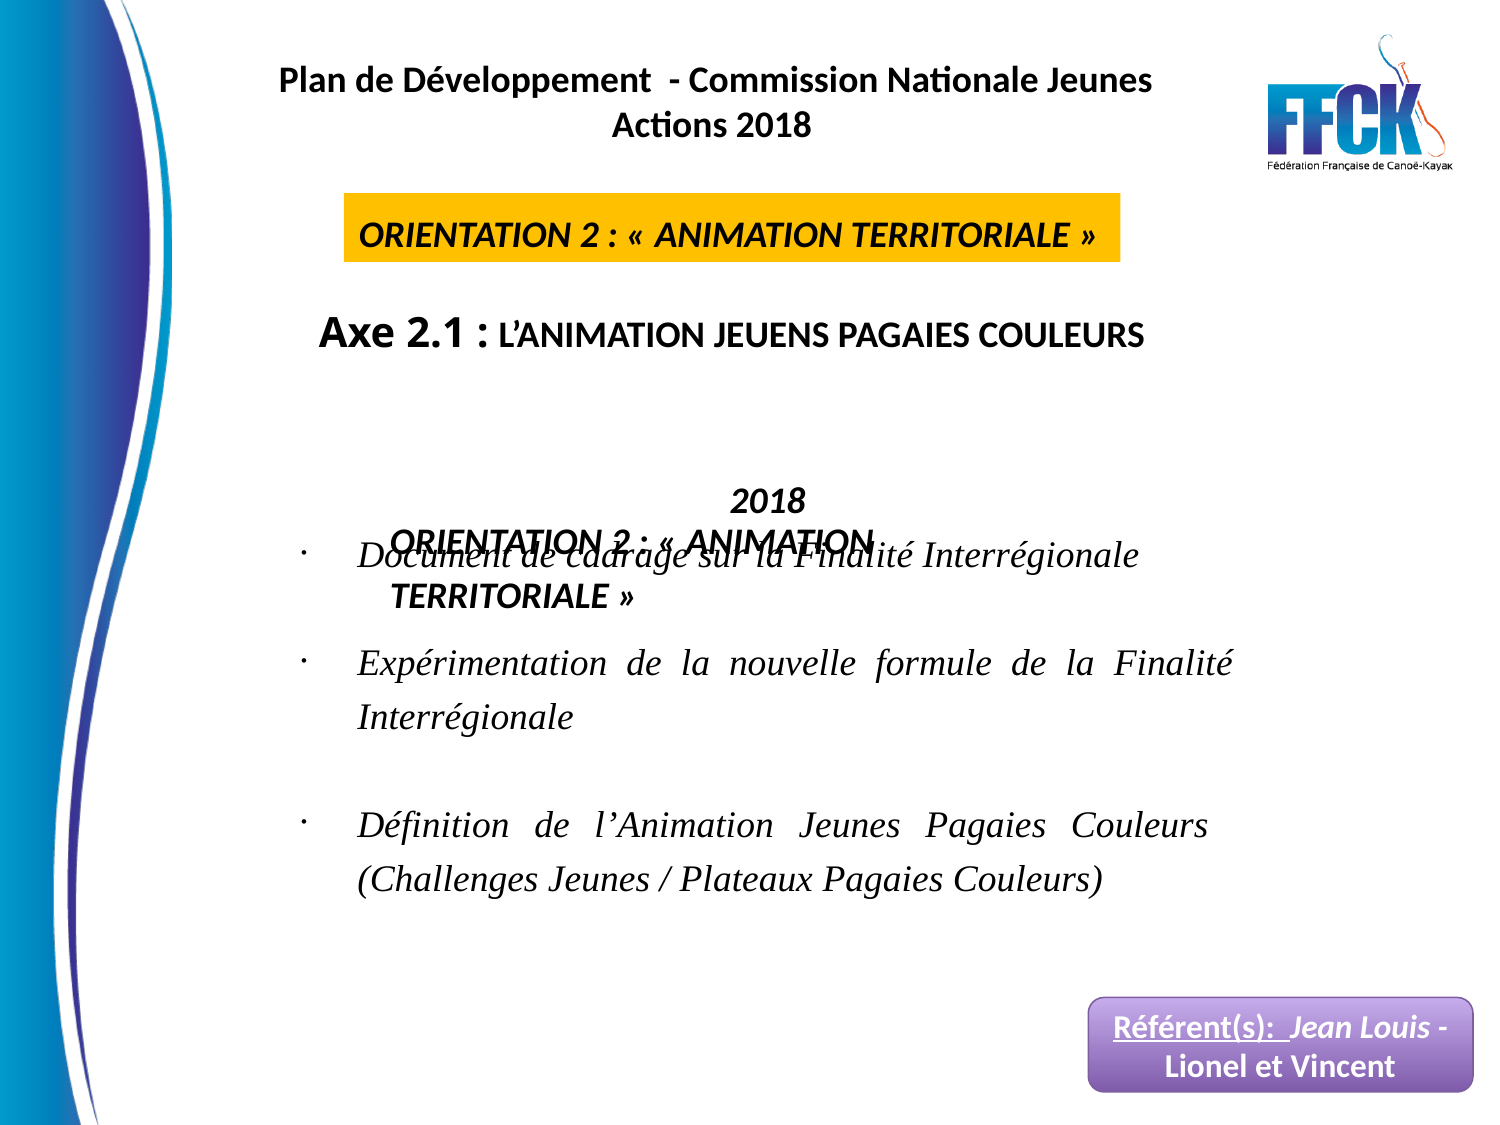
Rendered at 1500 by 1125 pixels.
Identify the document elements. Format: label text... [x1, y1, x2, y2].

text_box Axe 2.1 : L’ANIMATION JEUENS PAGAIES COULEURS [286, 290, 1179, 363]
text_box 2018 Document de cadrage sur la Finalité Interrégionale Expérimentation de la nouvelle formule de la Finalité Interrégionale Définition de l’Animation Jeunes Pagaies Couleurs (Challenges Jeunes / Plateaux Pagaies Couleurs) [286, 459, 1249, 907]
text_box Plan de Développement - Commission Nationale Jeunes Actions 2018 [200, 47, 1232, 153]
text_box ORIENTATION 2 : « ANIMATION TERRITORIALE » [343, 193, 1121, 262]
text_box Référent(s): Jean Louis - Lionel et Vincent [1088, 997, 1474, 1092]
picture [1256, 27, 1464, 178]
picture [54, 0, 172, 1125]
